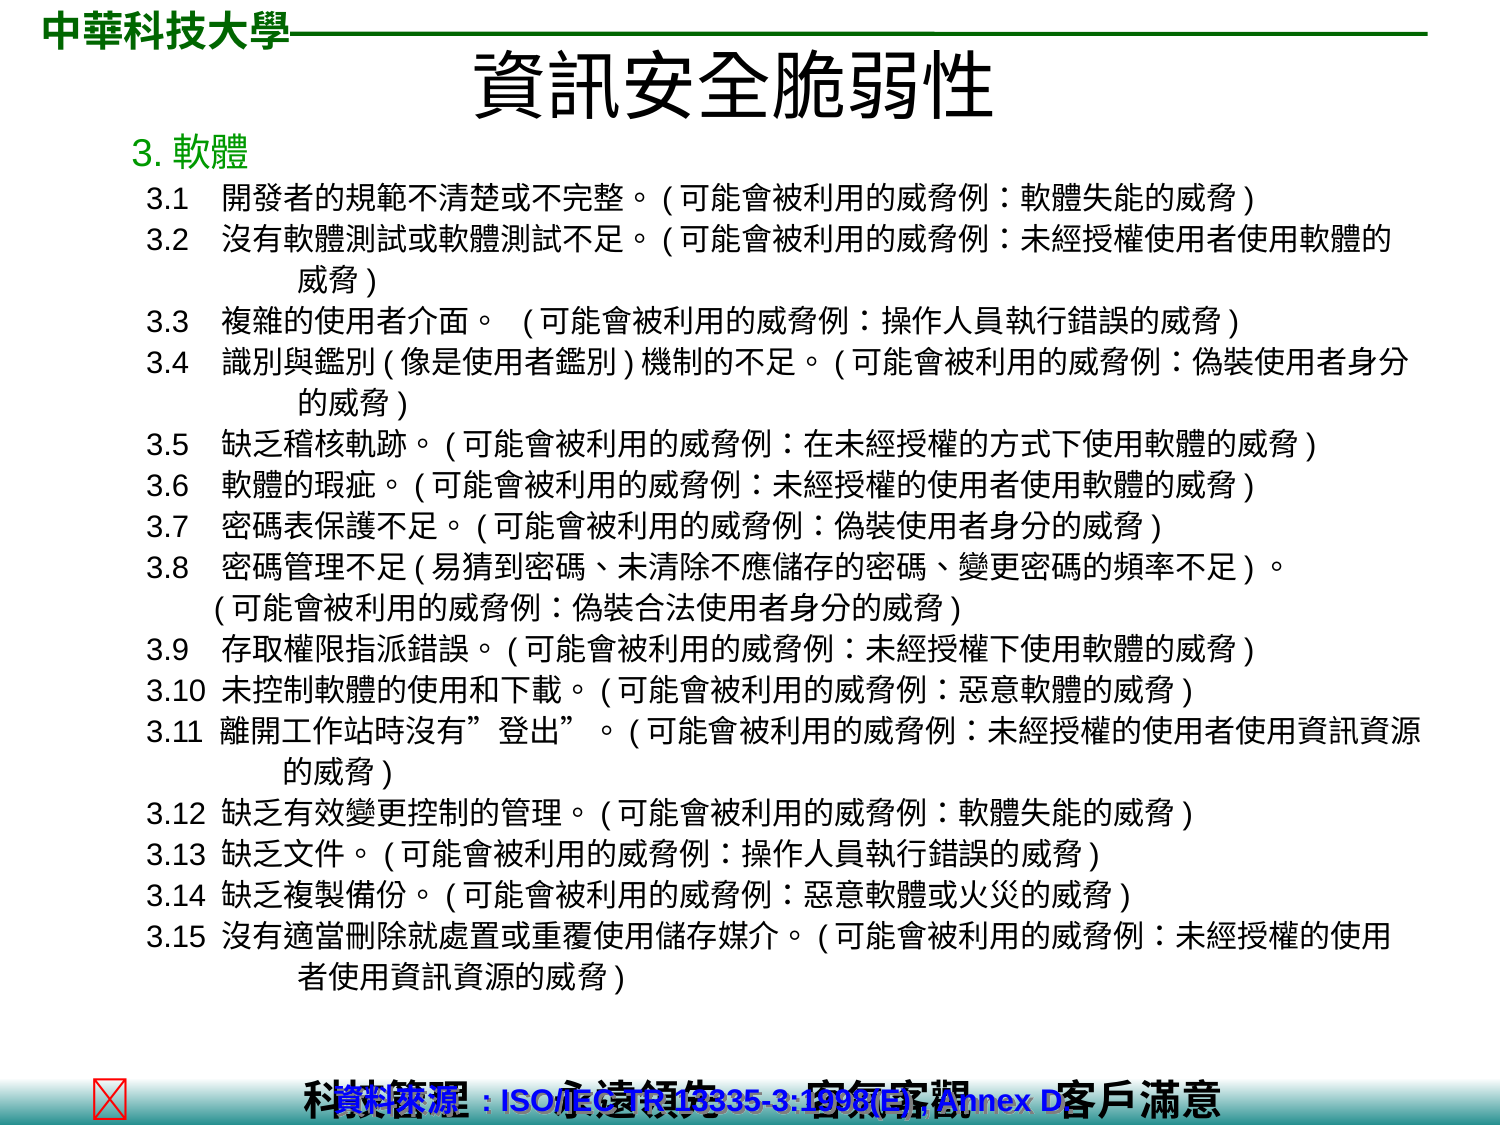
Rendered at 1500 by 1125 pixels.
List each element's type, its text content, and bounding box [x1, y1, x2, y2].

title 資訊安全脆弱性 [135, 31, 1332, 126]
list 3.軟體 3.1 開發者的規範不清楚或不完整。(可能會被利用的威脅例：軟體失能的威脅) 3.2 沒有軟體測試或軟體測試不足。(可能會被利用的威脅例：未經授權使用者使用軟體的 威脅) 3.3 複雜的使用者介面。 (可能會被利用的威脅例：操作人員執行錯誤的威脅) 3.4 識別與鑑別(像是使用者鑑別)機制的不足。(可能會被利用的威脅例：偽裝使用者身分 的威脅) 3.5 缺乏稽核軌跡。(可能會被利用的威脅例：在未經授權的方式下使用軟體的威脅) 3.6 軟體的瑕疵。(可能會被利用的威脅例：未經授權的使用者使用軟體的威脅) 3.7 密碼表保護不足。(可能會被利用的威脅例：偽裝使用者身分的威脅) 3.8 密碼管理不足(易猜到密碼、未清除不應儲存的密碼、變更密碼的頻率不足)。 (可能會被利用的威脅例：偽裝合法使用者身分的威脅) 3.9 存取權限指派錯誤。(可能會被利用的威脅例：未經授權下使用軟體的威脅) 3.10 未控制軟體的使用和下載。(可能會被利用的威脅例：惡意軟體的威脅) 3.11 離開工作站時沒有”登出”。(可能會被利用的威脅例：未經授權的使用者使用資訊資源 的威脅) 3.12 缺乏有效變更控制的管理。(可能會被利用的威脅例：軟體失能的威脅) 3.13 缺乏文件。(可能會被利用的威脅例：操作人員執行錯誤的威脅) 3.14 缺乏複製備份。(可能會被利用的威脅例：惡意軟體或火災的威脅) 3.15 沒有適當刪除就處置或重覆使用儲存媒介。(可能會被利用的威脅例：未經授權的使用 者使用資訊資源的威脅) [53, 125, 1438, 1059]
text_box 資料來源 : ISO/IEC TR 13335-3:1998(E) , Annex D. [76, 1072, 1330, 1125]
